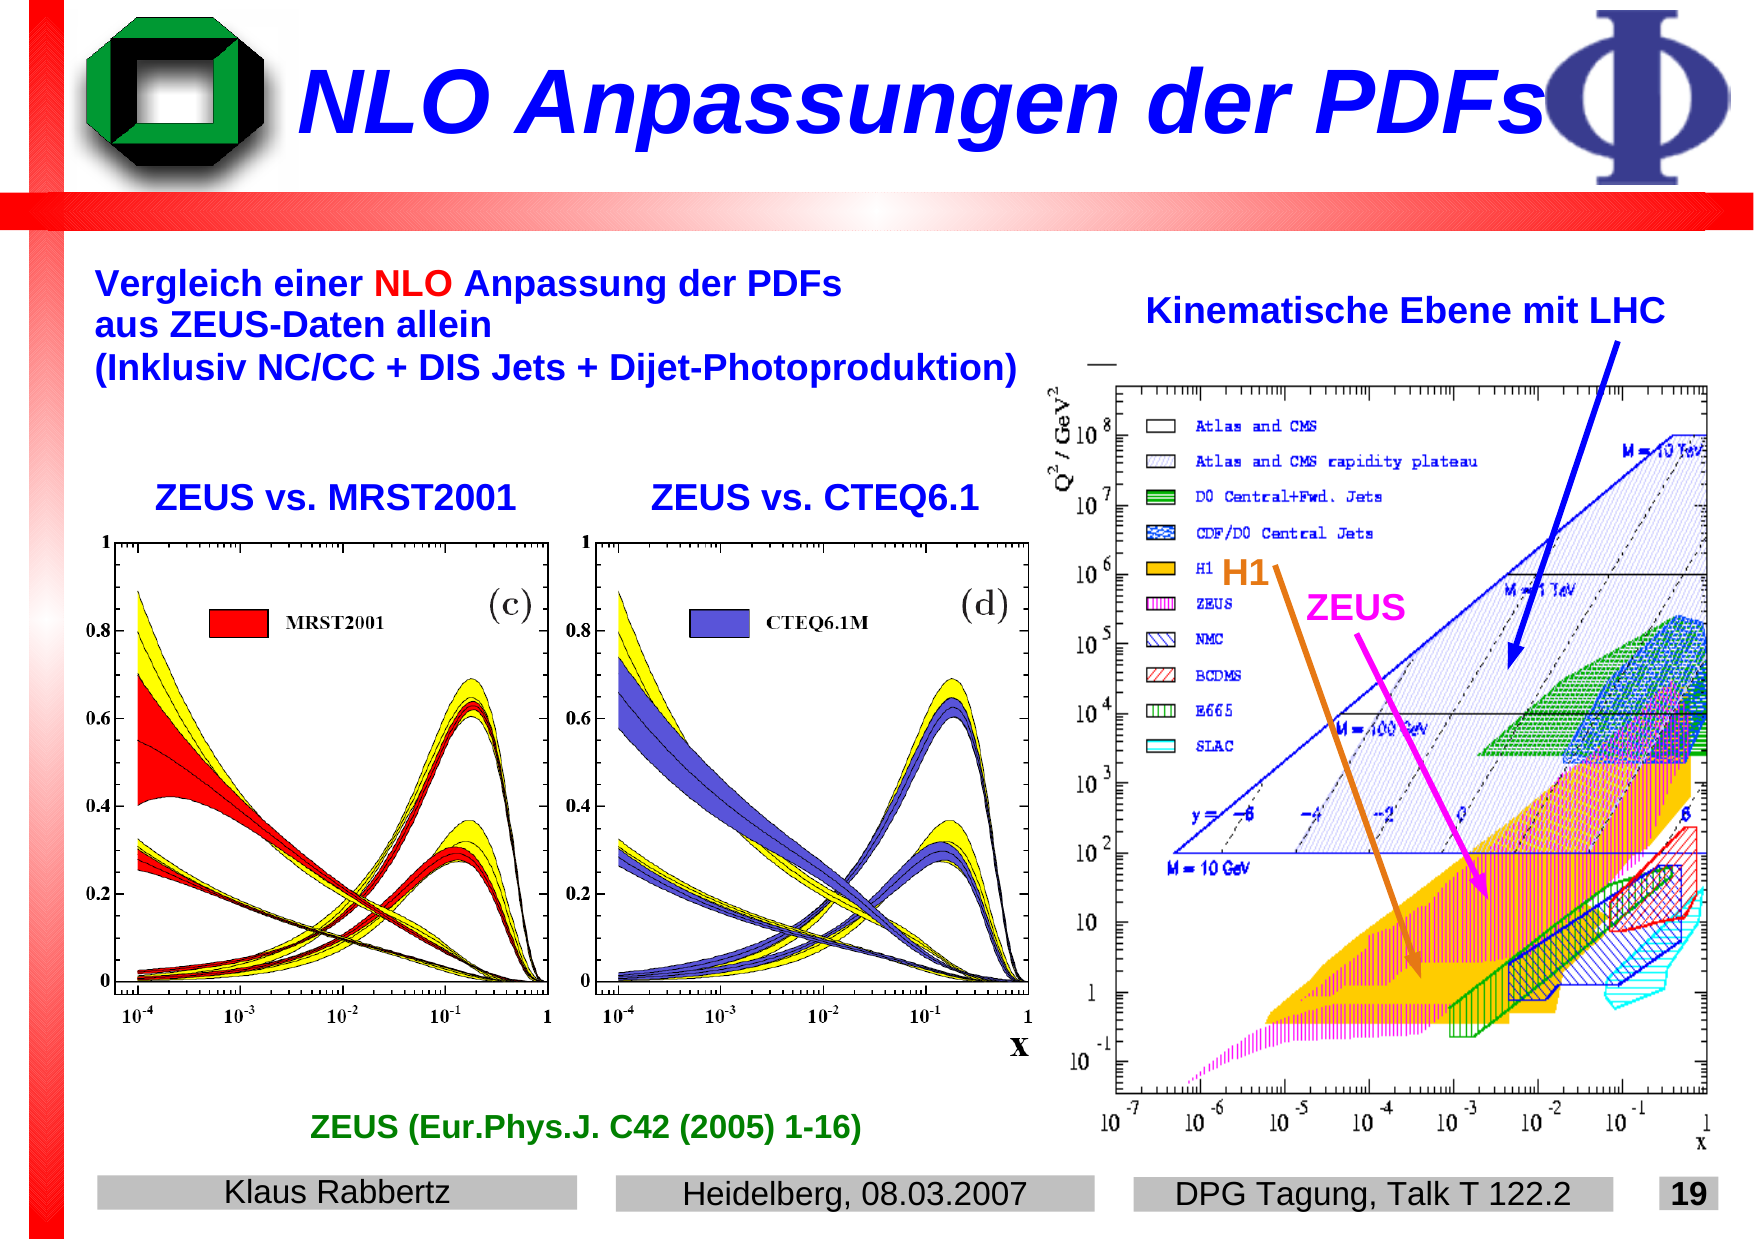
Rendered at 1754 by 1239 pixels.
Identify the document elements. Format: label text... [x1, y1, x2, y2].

title NLO Anpassungen der PDFs [282, 21, 1566, 183]
text_box ZEUS vs. MRST2001 [142, 464, 529, 531]
text_box ZEUS (Eur.Phys.J. C42 (2005) 1-16) [298, 1096, 874, 1158]
picture [64, 9, 299, 192]
text_box Kinematische Ebene mit LHC [1133, 277, 1679, 344]
text_box ZEUS [1294, 574, 1419, 640]
text_box ZEUS vs. CTEQ6.1 [639, 464, 992, 531]
text_box Vergleich einer NLO Anpassung der PDFs aus ZEUS-Daten allein (Inklusiv NC/CC + DIS Jets + Dijet-Photoproduktion) [82, 250, 1030, 400]
picture [1545, 10, 1731, 185]
picture [83, 350, 1721, 1162]
text_box H1 [1210, 539, 1282, 605]
